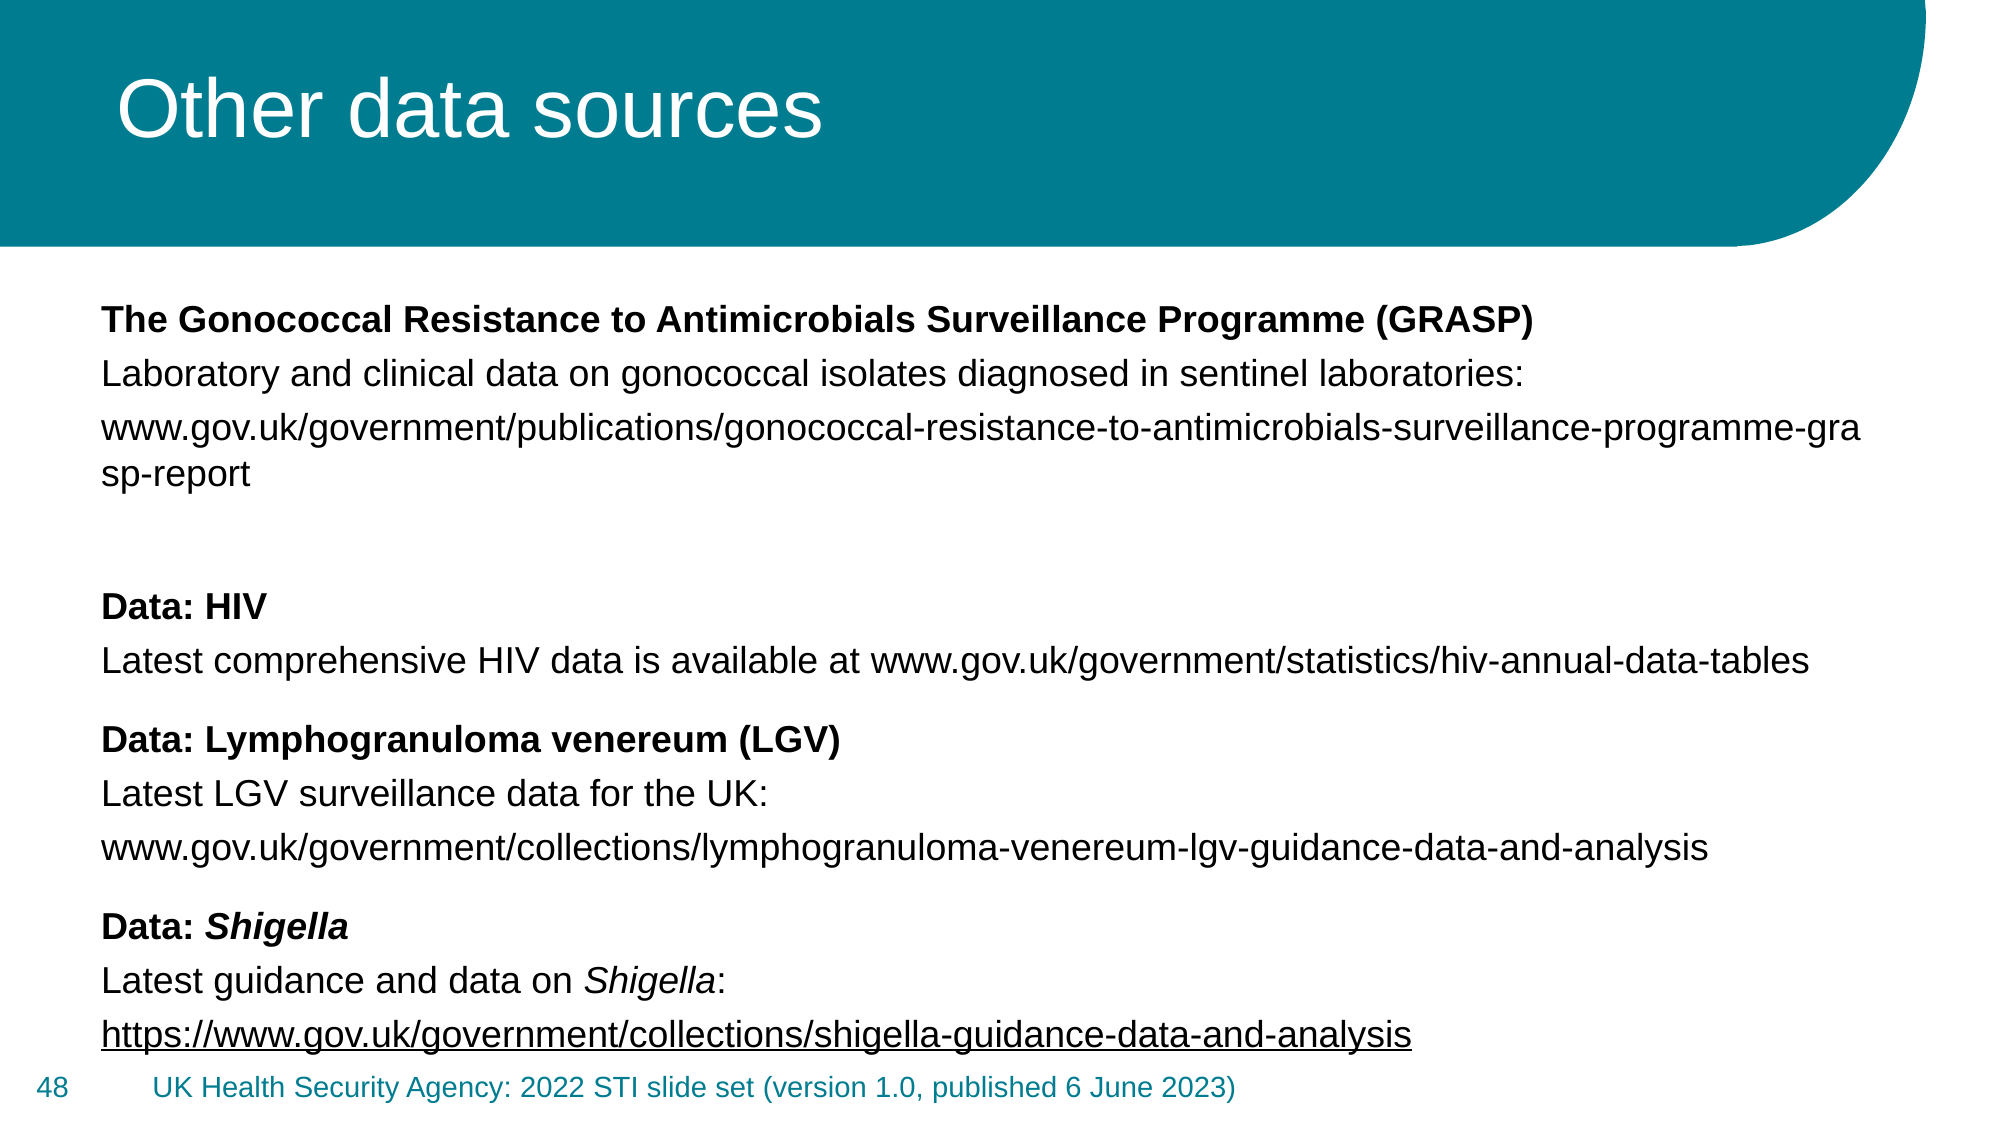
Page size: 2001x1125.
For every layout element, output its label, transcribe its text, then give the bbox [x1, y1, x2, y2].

text_box [21, 1056, 120, 1117]
text_box UK Health Security Agency: 2022 STI slide set (version 1.0, published 6 June 2023) [137, 1056, 1780, 1116]
title Other data sources [101, 58, 1747, 193]
text_box The Gonococcal Resistance to Antimicrobials Surveillance Programme (GRASP) Laboratory and clinical data on gonococcal isolates diagnosed in sentinel laboratories: www.gov.uk/government/publications/gonococcal-resistance-to-antimicrobials-surveillance-programme-grasp-report Data: HIV Latest comprehensive HIV data is available at www.gov.uk/government/statistics/hiv-annual-data-tables Data: Lymphogranuloma venereum (LGV) Latest LGV surveillance data for the UK: www.gov.uk/government/collections/lymphogranuloma-venereum-lgv-guidance-data-and-analysis Data: Shigella Latest guidance and data on Shigella: https://www.gov.uk/government/collections/shigella-guidance-data-and-analysis [101, 285, 1863, 896]
